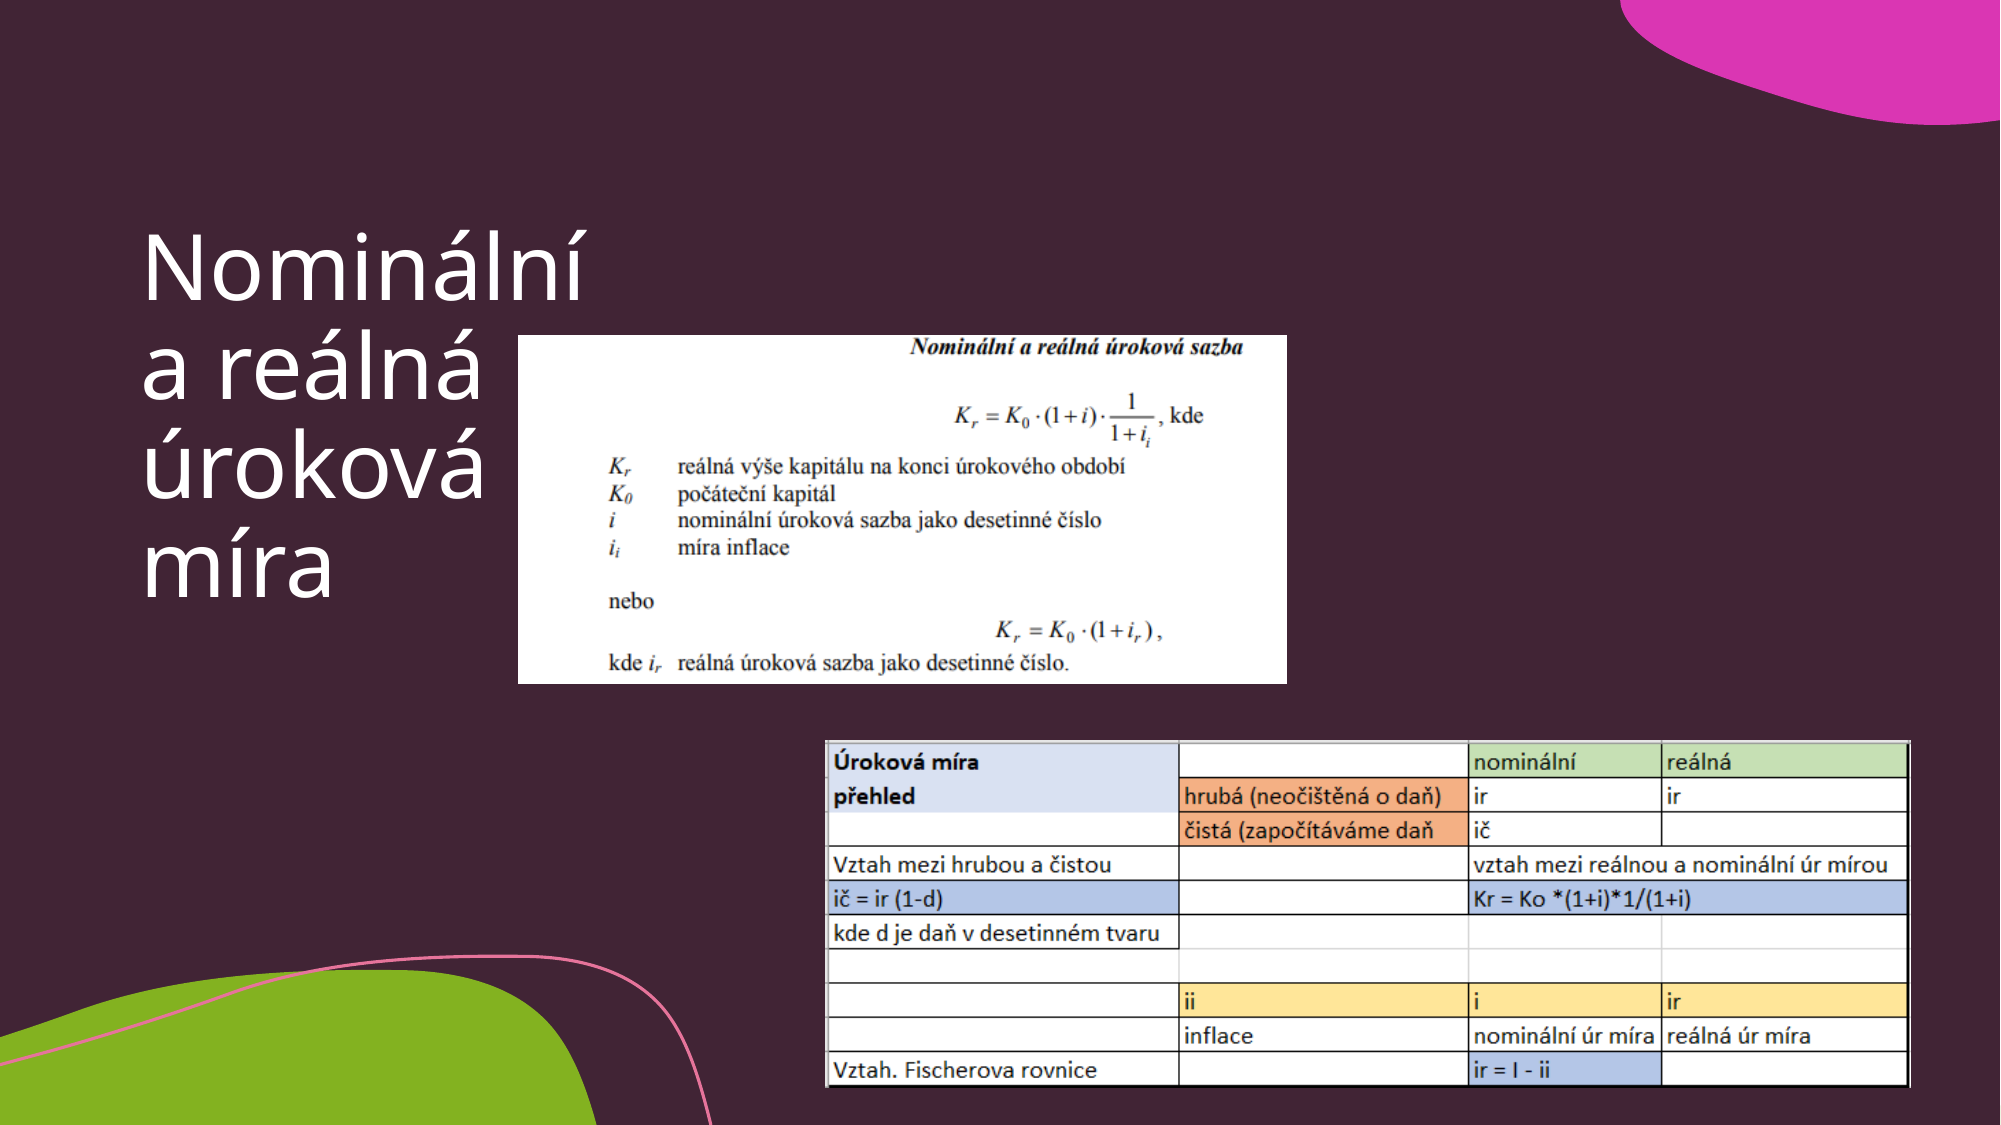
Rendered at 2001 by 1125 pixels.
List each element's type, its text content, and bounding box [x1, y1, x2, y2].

text_box [0, 958, 709, 1125]
picture [518, 335, 1287, 684]
title Nominální a reálná úroková míra [125, 125, 626, 626]
text_box [0, 0, 2000, 1125]
picture [825, 740, 1911, 1088]
